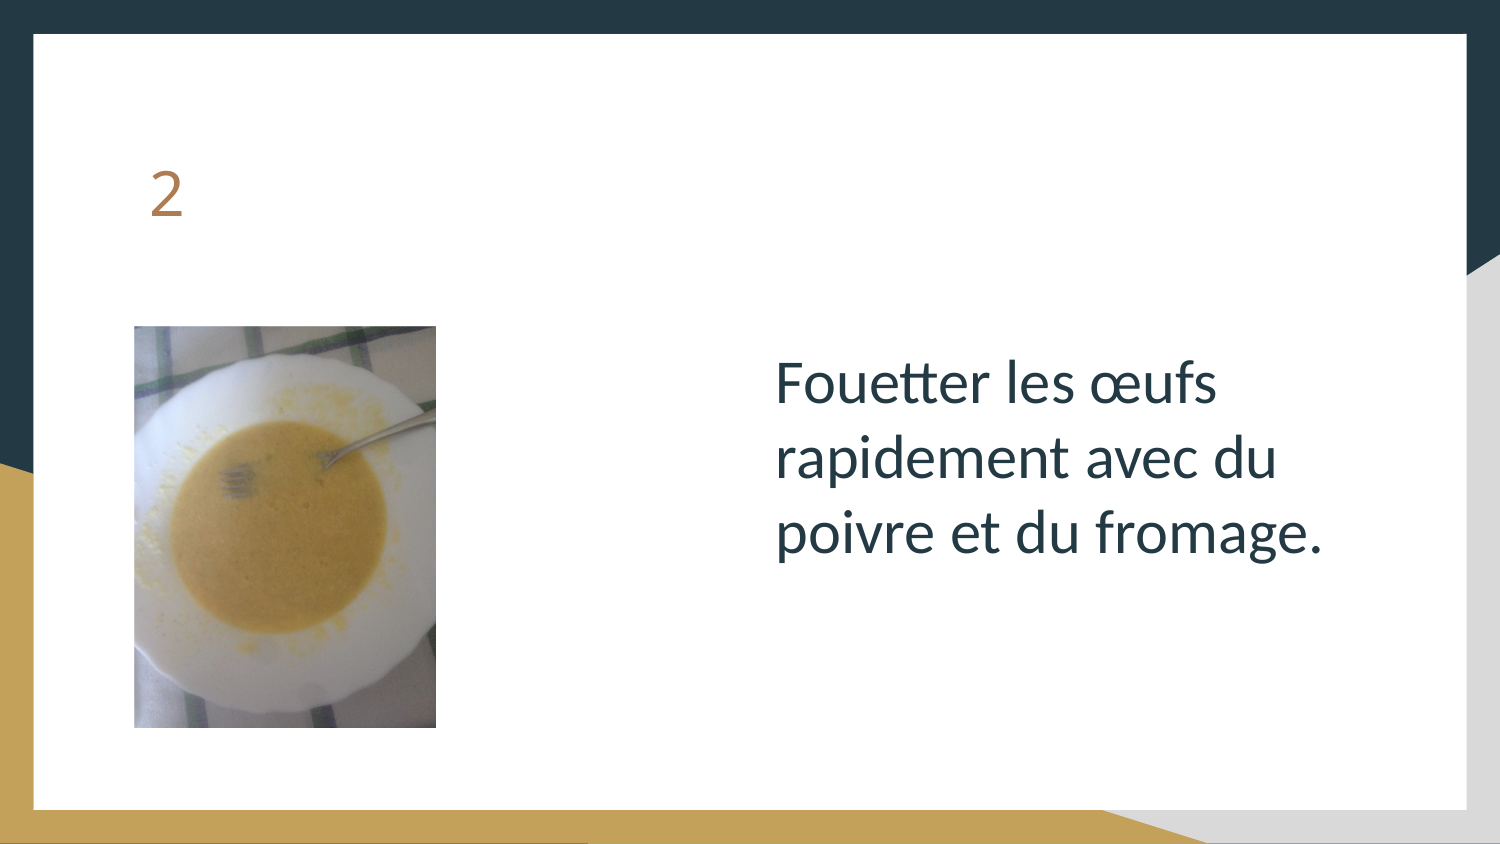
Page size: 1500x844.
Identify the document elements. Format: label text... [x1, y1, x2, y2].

picture [134, 326, 436, 728]
title 2 [134, 138, 1366, 296]
list Fouetter les œufs rapidement avec du poivre et du fromage. [760, 326, 1366, 729]
